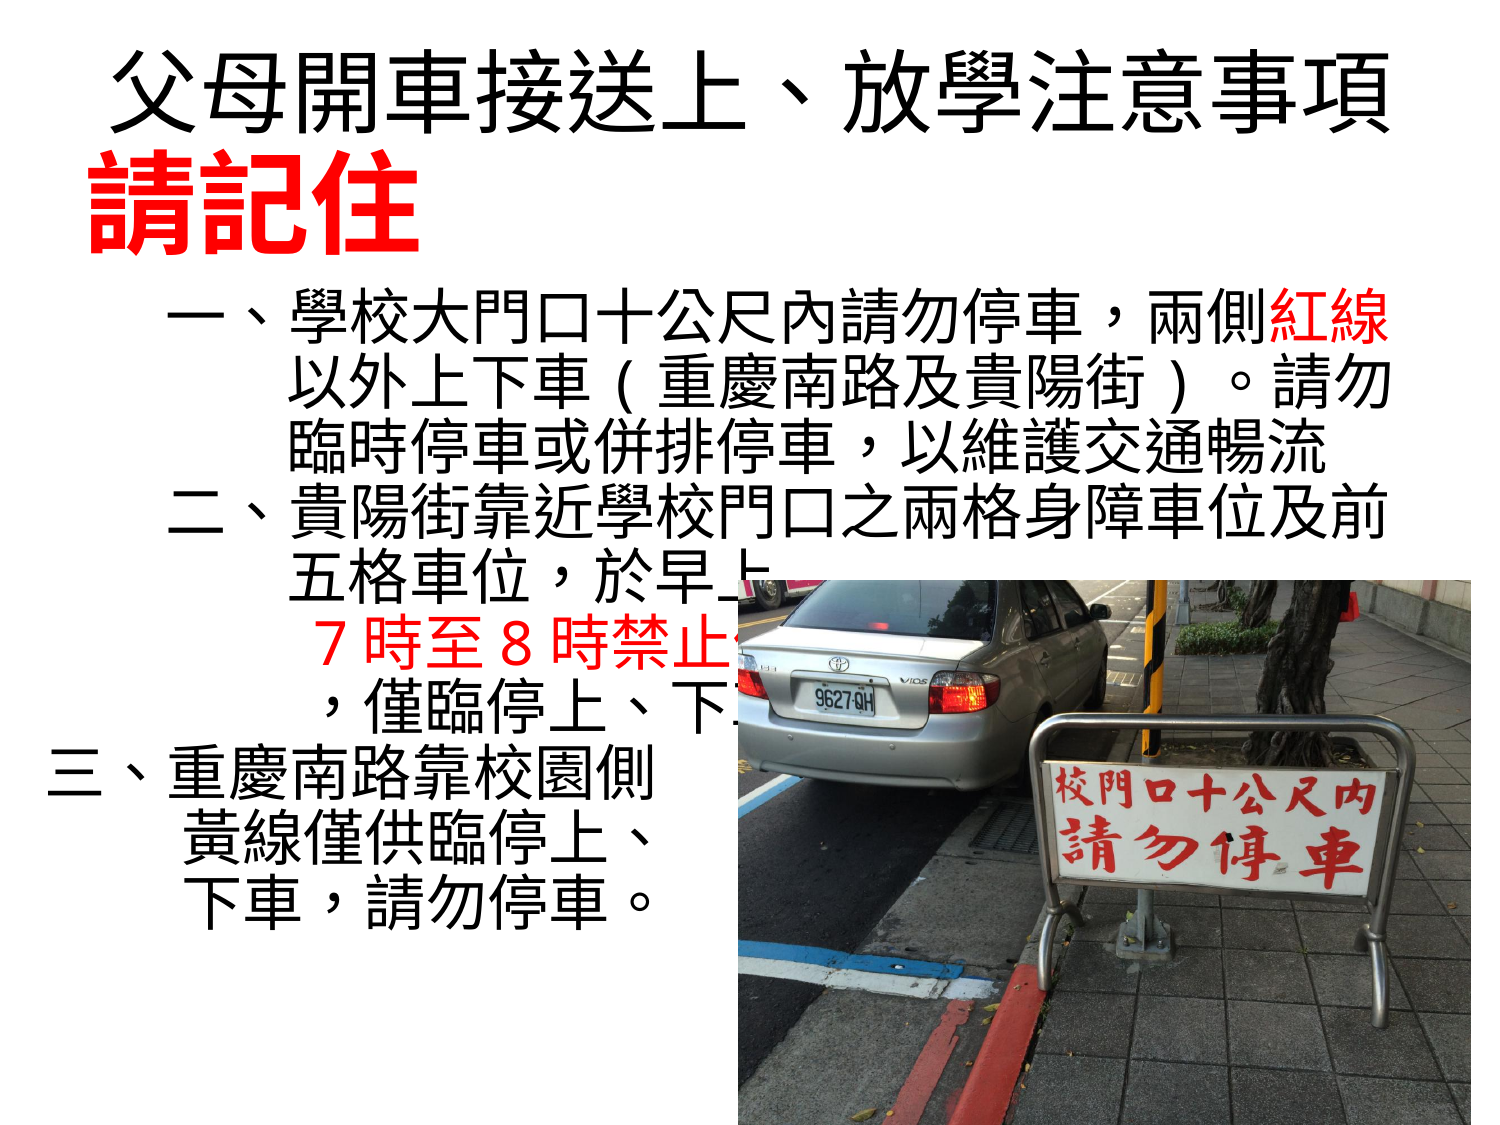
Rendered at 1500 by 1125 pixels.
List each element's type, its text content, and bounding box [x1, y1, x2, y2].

list 一、學校大門口十公尺內請勿停車，兩側紅線以外上下車(重慶南路及貴陽街)。請勿臨時停車或併排停車，以維護交通暢流 二、貴陽街靠近學校門口之兩格身障車位及前五格車位，於早上 7時至8時禁止停車 ，僅臨停上、下車。 三、重慶南路靠校園側 黃線僅供臨停上、 下車，請勿停車。 [29, 208, 1441, 951]
text_box 請記住 [29, 125, 478, 275]
picture [738, 580, 1471, 1125]
title 父母開車接送上、放學注意事項 [75, 0, 1426, 184]
